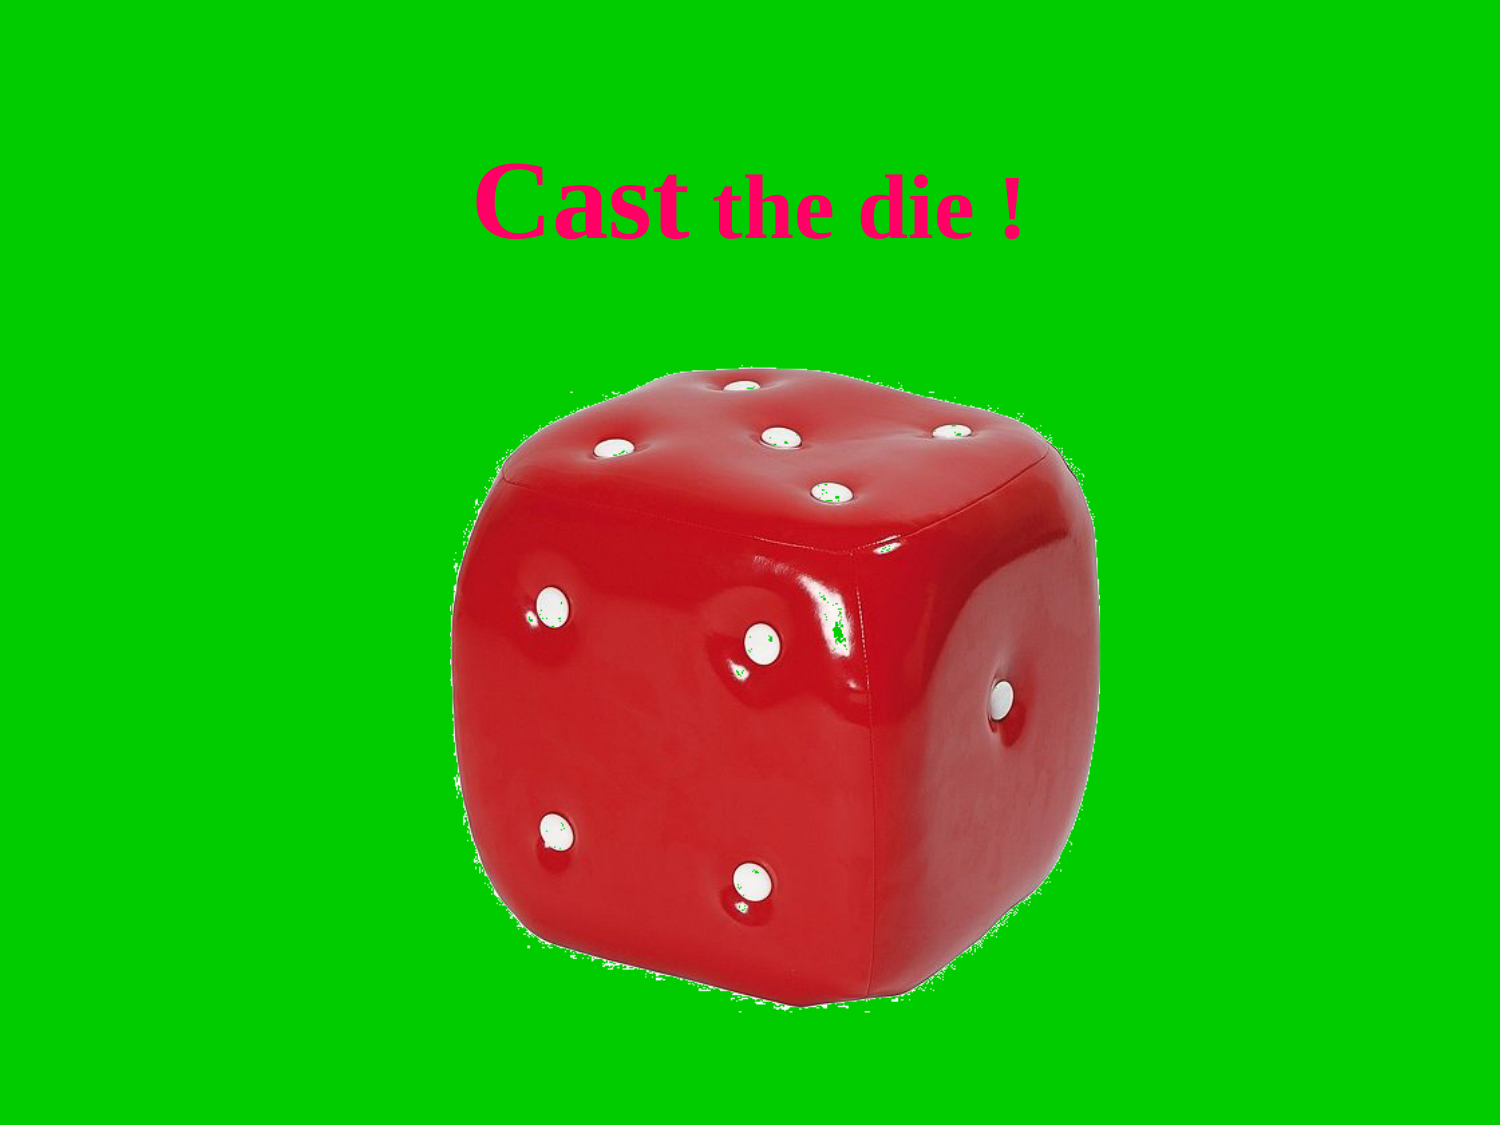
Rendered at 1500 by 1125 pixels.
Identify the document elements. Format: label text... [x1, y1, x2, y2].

title Cast the die ! [112, 99, 1388, 288]
picture [450, 350, 1101, 1013]
